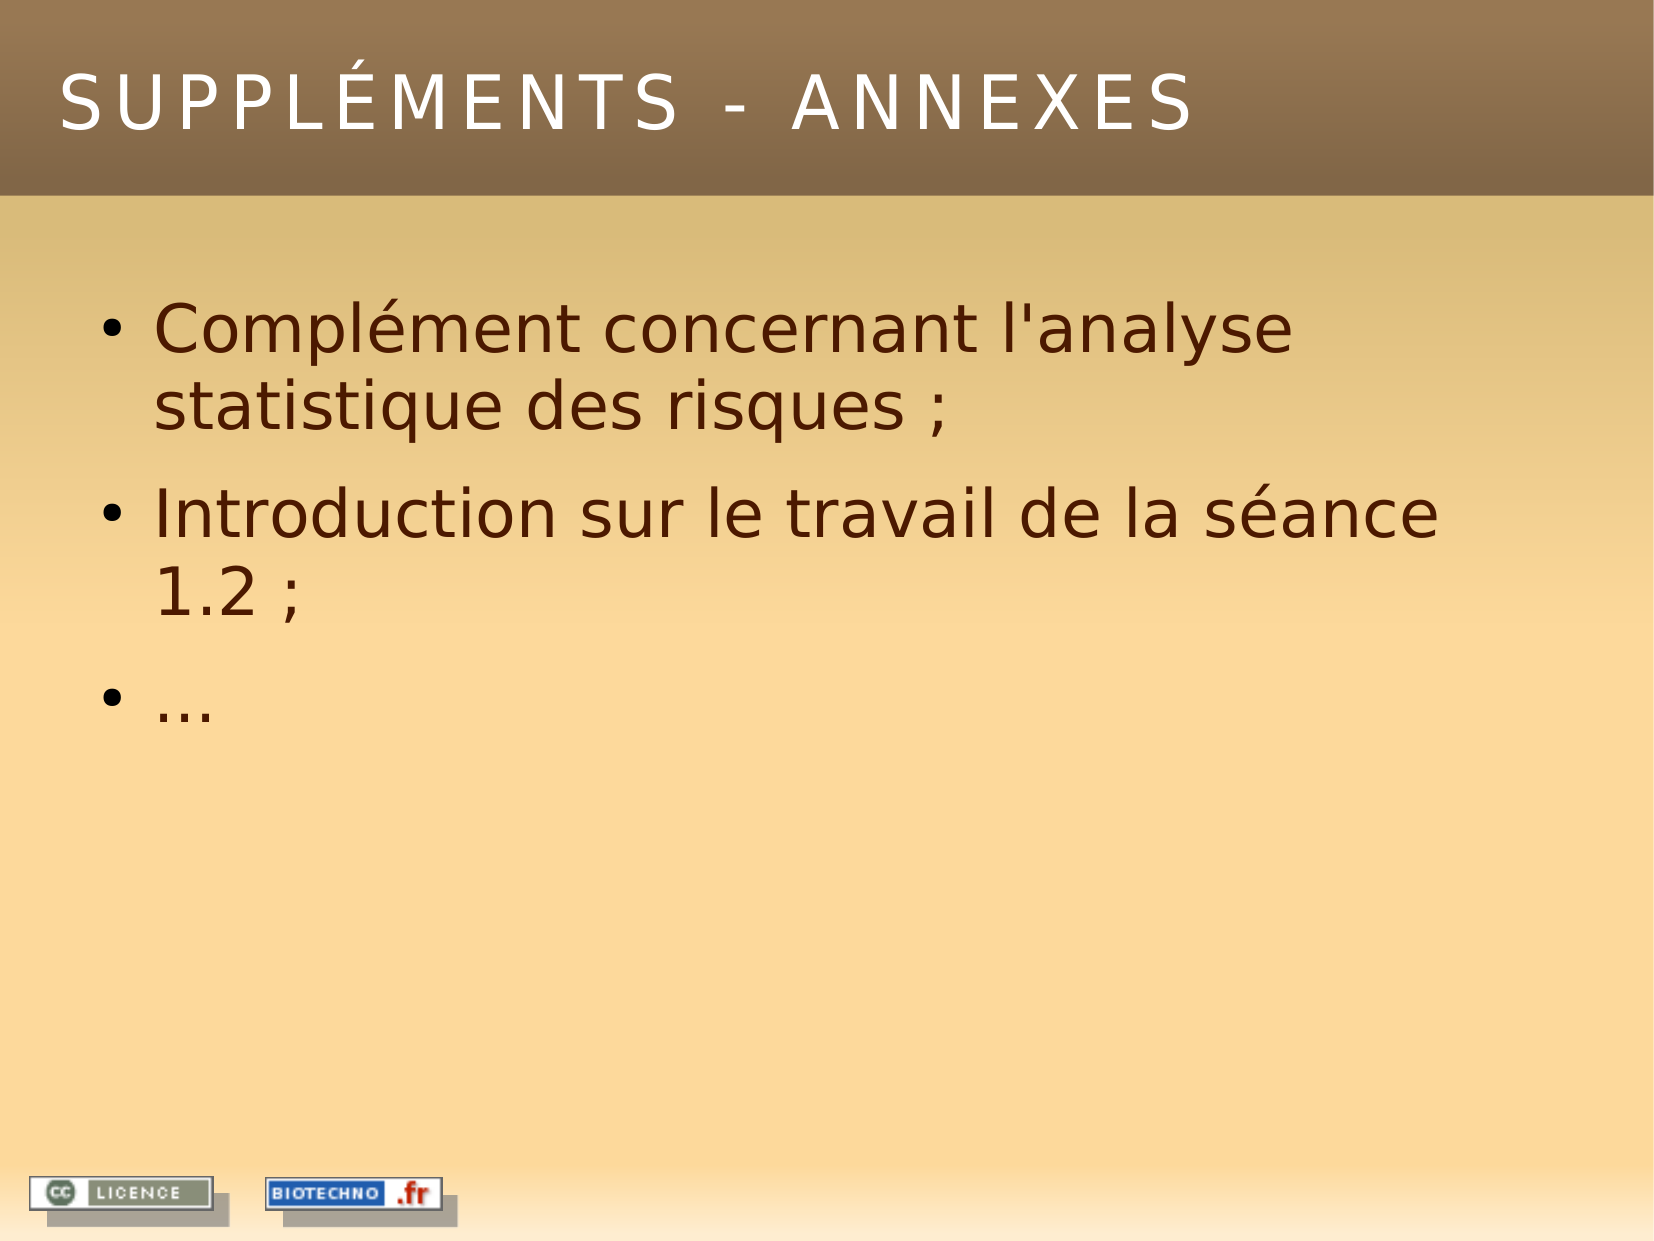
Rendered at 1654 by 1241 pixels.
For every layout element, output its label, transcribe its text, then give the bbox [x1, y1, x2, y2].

picture [0, 0, 1654, 1241]
list Complément concernant l'analyse statistique des risques ; Introduction sur le travail de la séance 1.2 ; ... [82, 290, 1571, 1109]
title SUPPLÉMENTS - ANNEXES [59, 29, 1595, 178]
